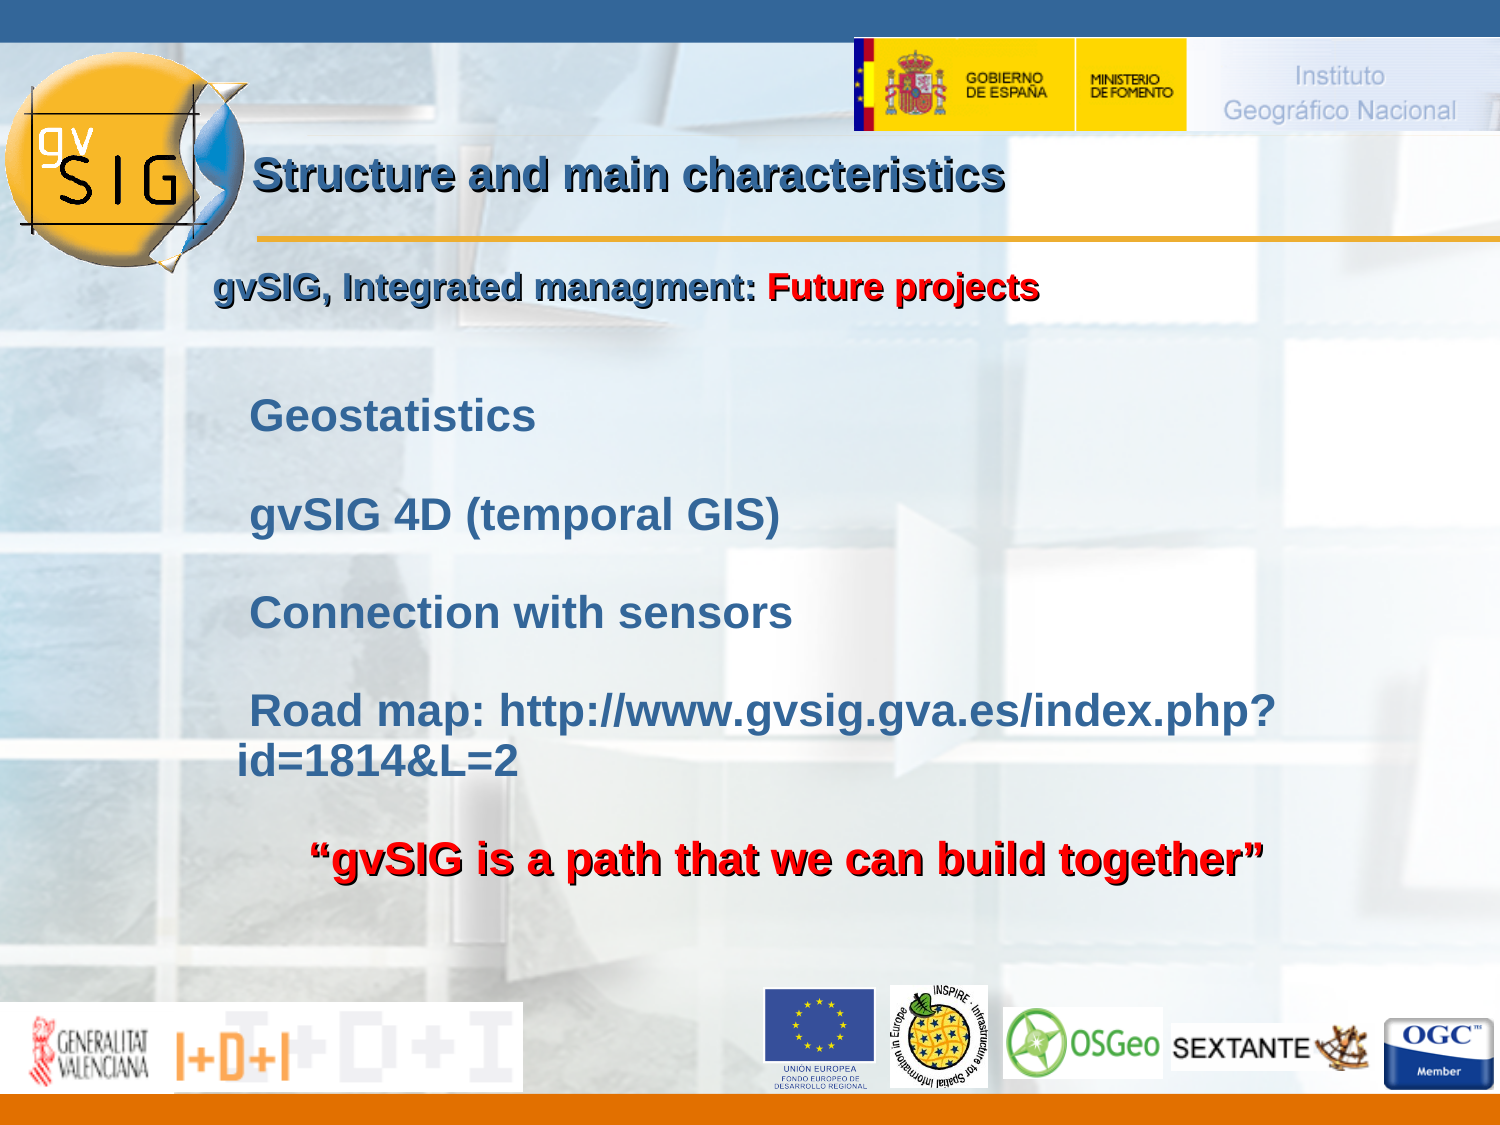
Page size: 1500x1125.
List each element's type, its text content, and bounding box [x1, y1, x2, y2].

text_box Structure and main characteristics [236, 142, 1500, 211]
picture [763, 1004, 876, 1089]
picture [890, 1004, 988, 1088]
picture [1003, 1007, 1163, 1079]
picture [1384, 1018, 1494, 1090]
picture [1171, 1023, 1375, 1071]
picture [854, 37, 1500, 131]
text_box gvSIG, Integrated managment: Future projects [197, 260, 1500, 321]
text_box Geostatistics gvSIG 4D (temporal GIS) Connection with sensors Road map: http://www.gvsig.gva.es/index.php?id=1814&L=2 “gvSIG is a path that we can build together” [221, 333, 1352, 1004]
picture [0, 1002, 523, 1094]
picture [0, 49, 250, 276]
